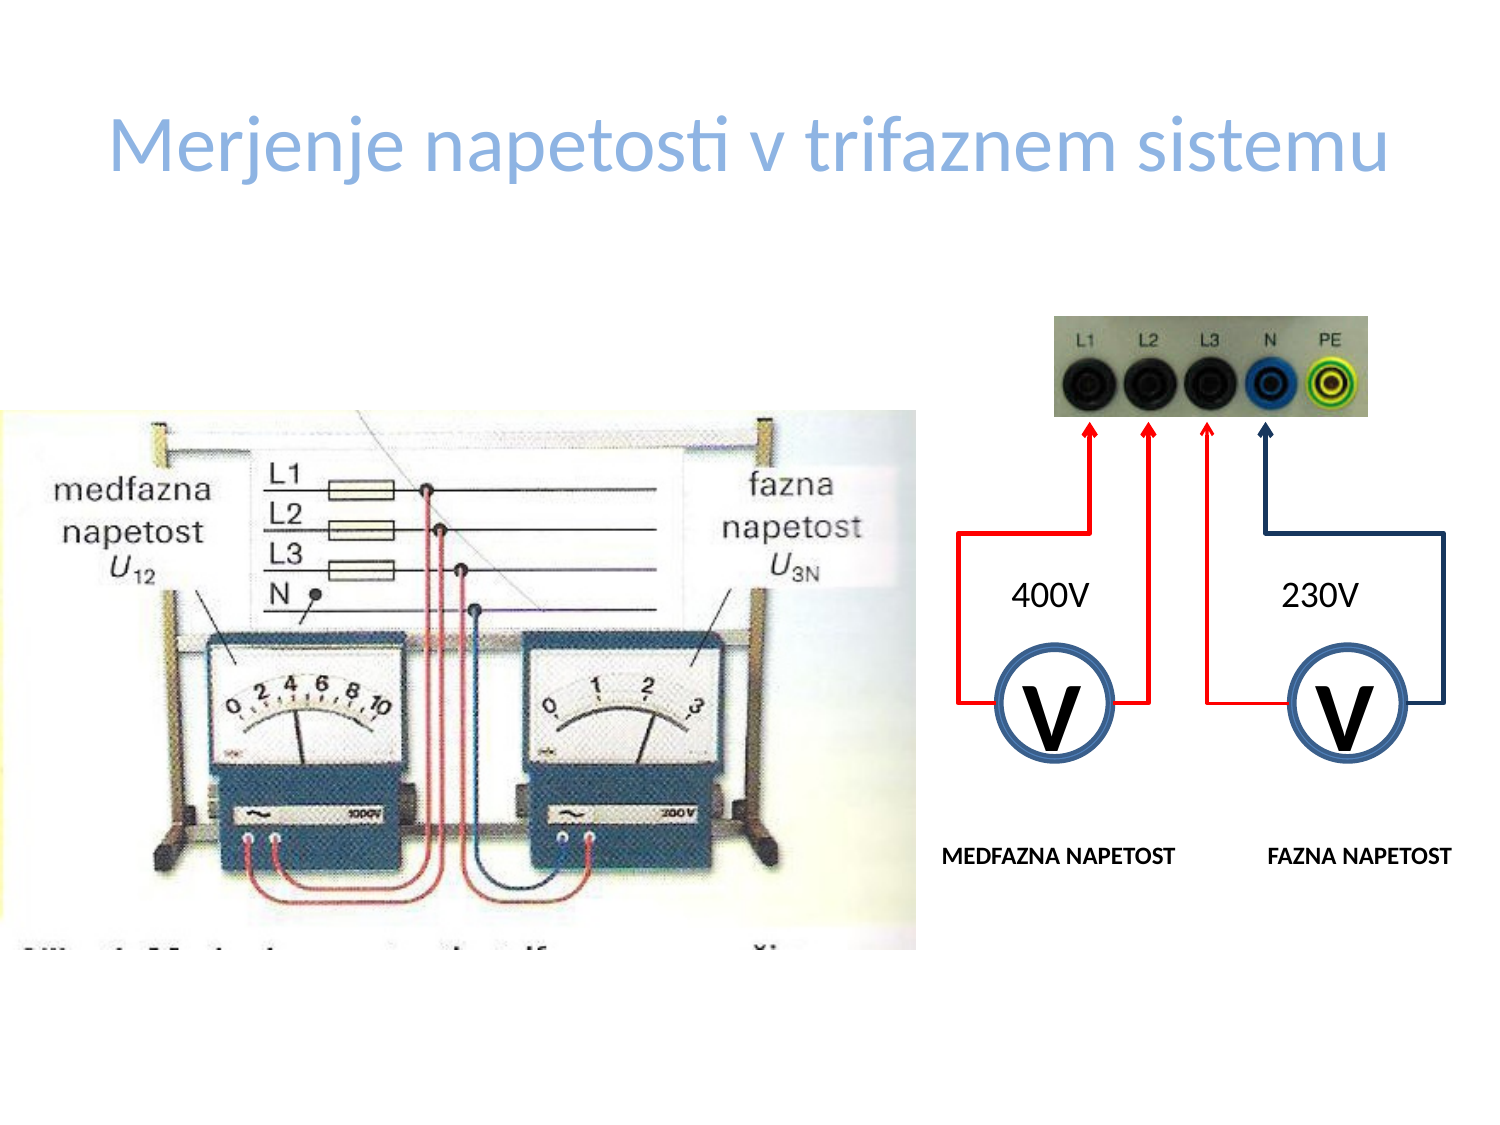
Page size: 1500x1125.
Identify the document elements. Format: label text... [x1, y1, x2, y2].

text_box 400V [996, 562, 1105, 623]
picture [1054, 316, 1368, 417]
title Merjenje napetosti v trifaznem sistemu [75, 45, 1425, 233]
text_box MEDFAZNA NAPETOST [926, 832, 1192, 877]
text_box FAZNA NAPETOST [1195, 832, 1500, 877]
text_box V [1300, 644, 1388, 780]
text_box 230V [1266, 562, 1375, 623]
text_box [1388, 660, 1407, 746]
text_box V [1007, 644, 1095, 780]
text_box [996, 668, 1007, 738]
text_box [1095, 660, 1114, 746]
text_box [1289, 668, 1300, 738]
picture [0, 410, 916, 950]
